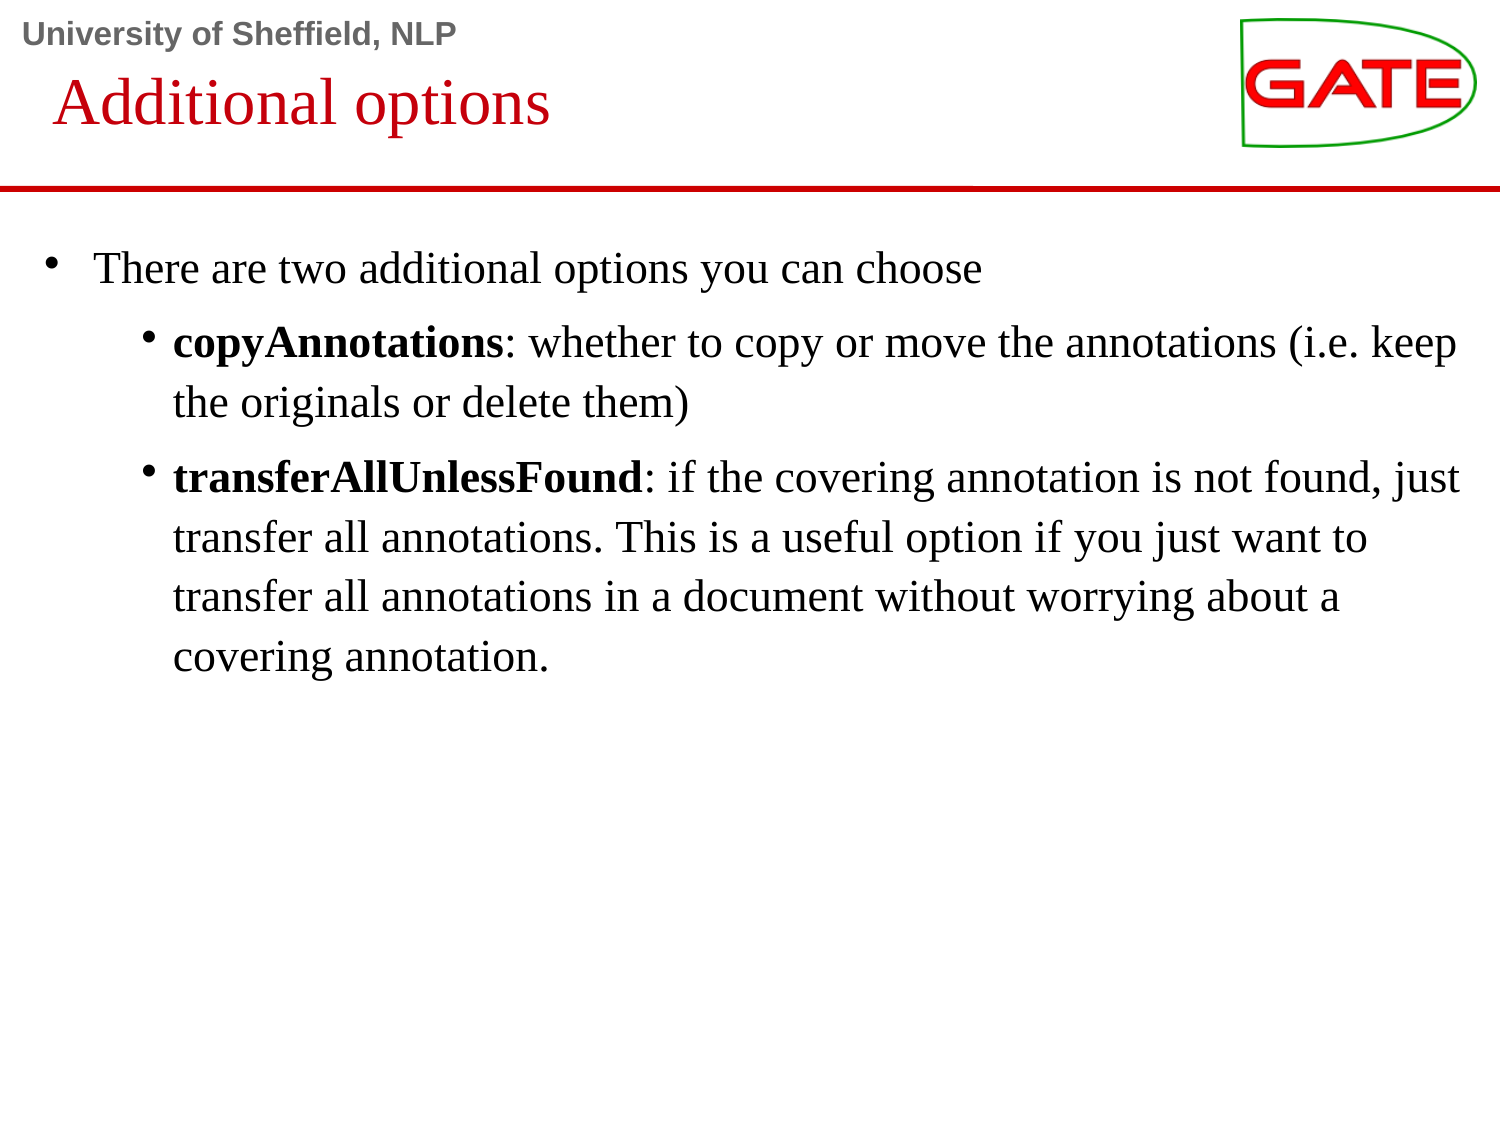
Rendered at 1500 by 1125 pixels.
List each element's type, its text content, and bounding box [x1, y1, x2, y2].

picture [1380, 18, 1477, 148]
list There are two additional options you can choose copyAnnotations: whether to copy or move the annotations (i.e. keep the originals or delete them) transferAllUnlessFound: if the covering annotation is not found, just transfer all annotations. This is a useful option if you just want to transfer all annotations in a document without worrying about a covering annotation. [29, 224, 1477, 1107]
title Additional options [37, 0, 1380, 196]
